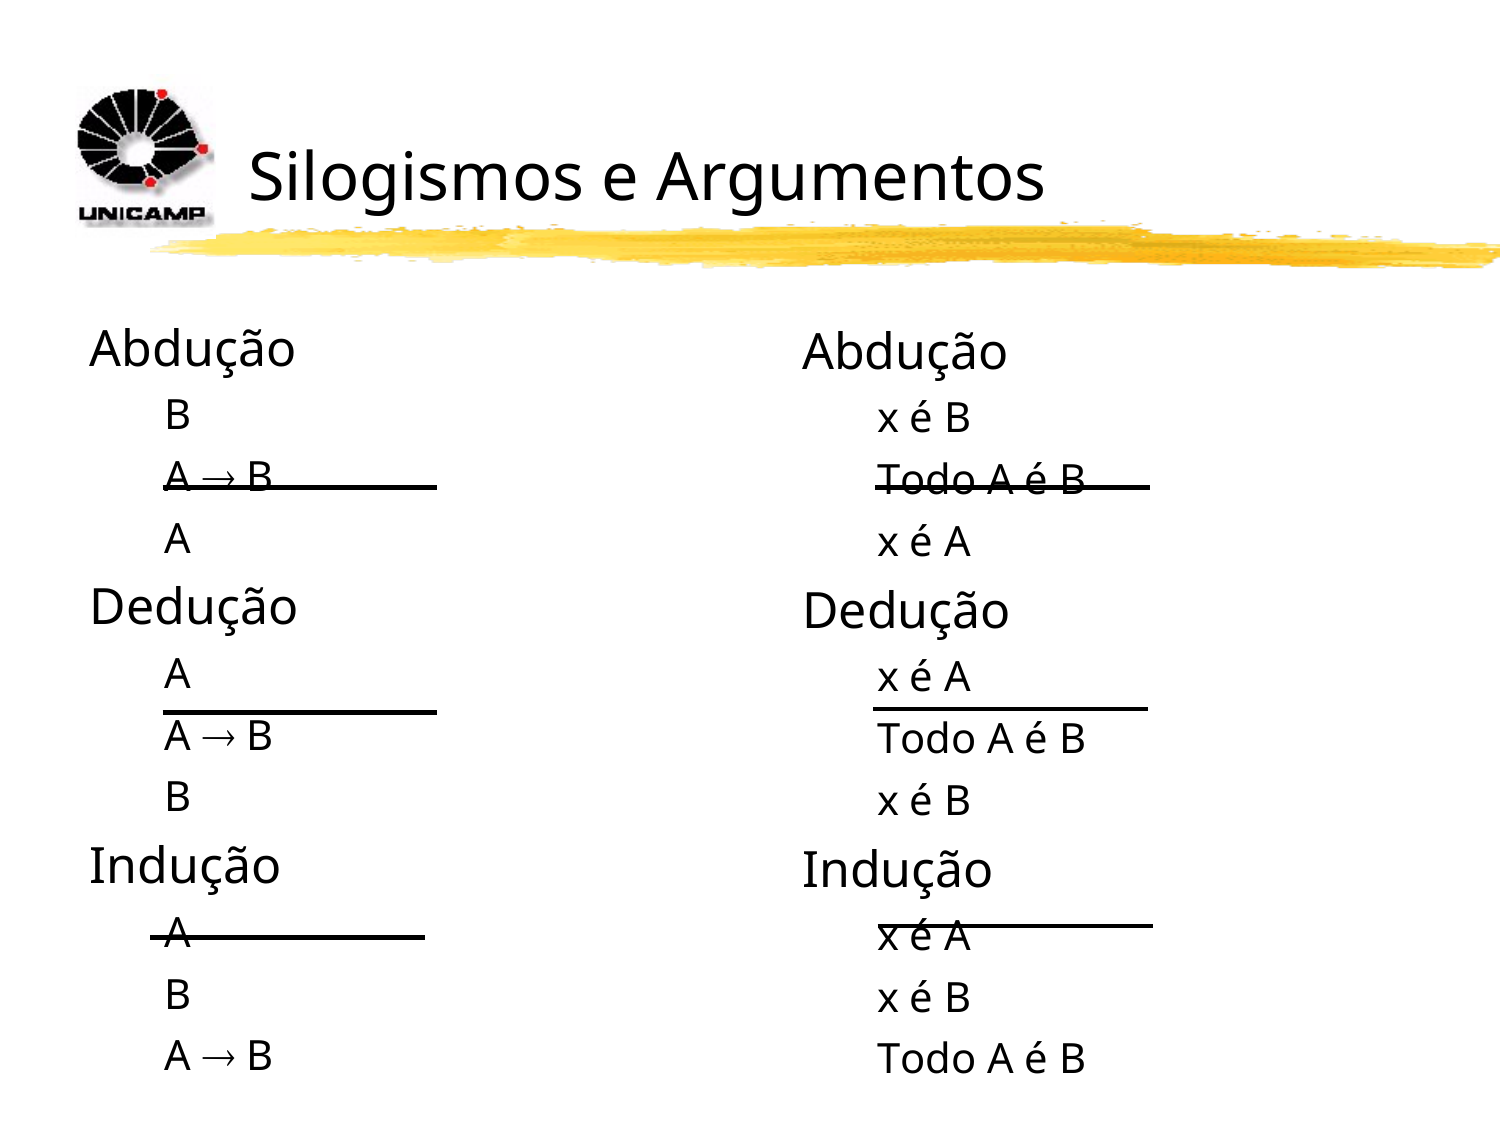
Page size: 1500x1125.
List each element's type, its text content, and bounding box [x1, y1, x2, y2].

picture [75, 74, 1500, 279]
list Abdução B A  B A Dedução A A  B B Indução A B A  B [74, 309, 700, 998]
title Silogismos e Argumentos [233, 37, 1434, 225]
text_box Abdução x é B Todo A é B x é A Dedução x é A Todo A é B x é B Indução x é A x é B Todo A é B [787, 312, 1413, 997]
